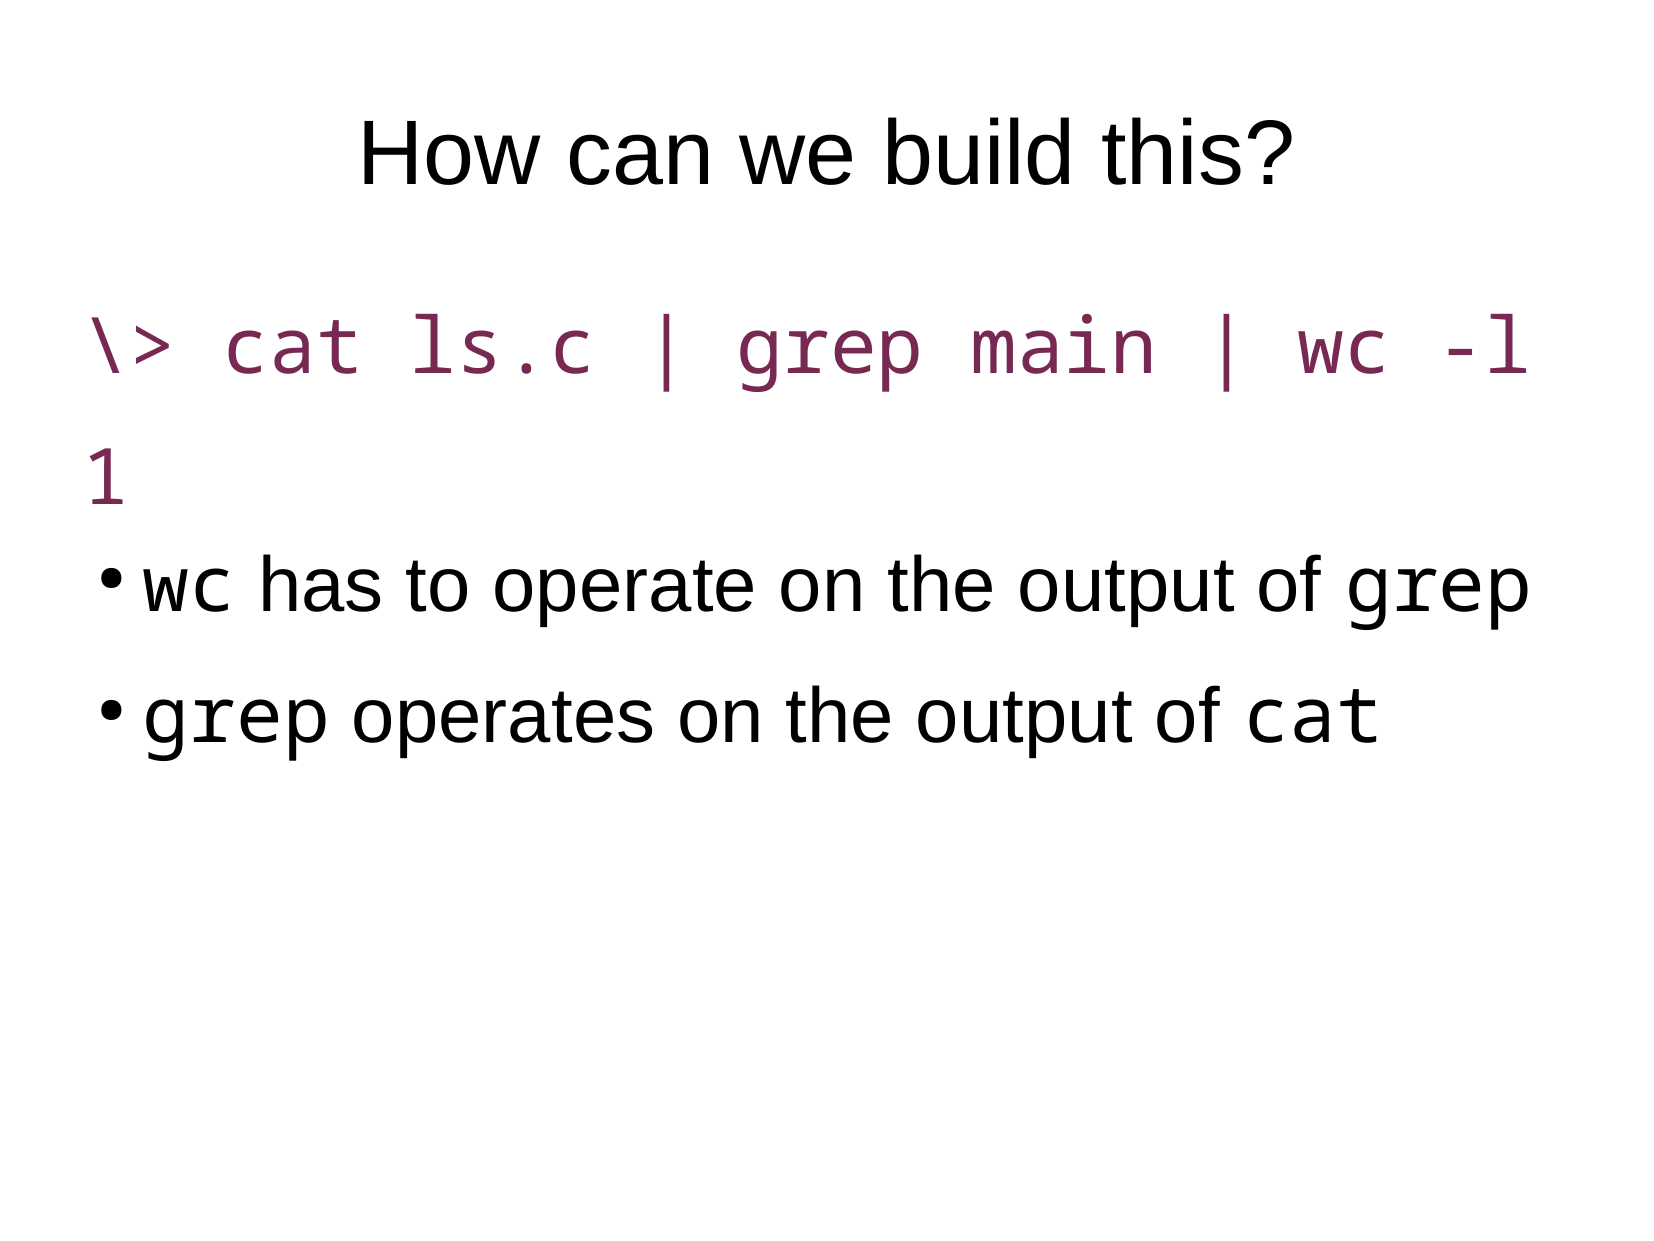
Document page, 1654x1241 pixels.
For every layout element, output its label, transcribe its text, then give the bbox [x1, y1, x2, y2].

title How can we build this? [82, 49, 1571, 257]
list \> cat ls.c | grep main | wc -l 1 wc has to operate on the output of grep grep operates on the output of cat [82, 290, 1571, 976]
